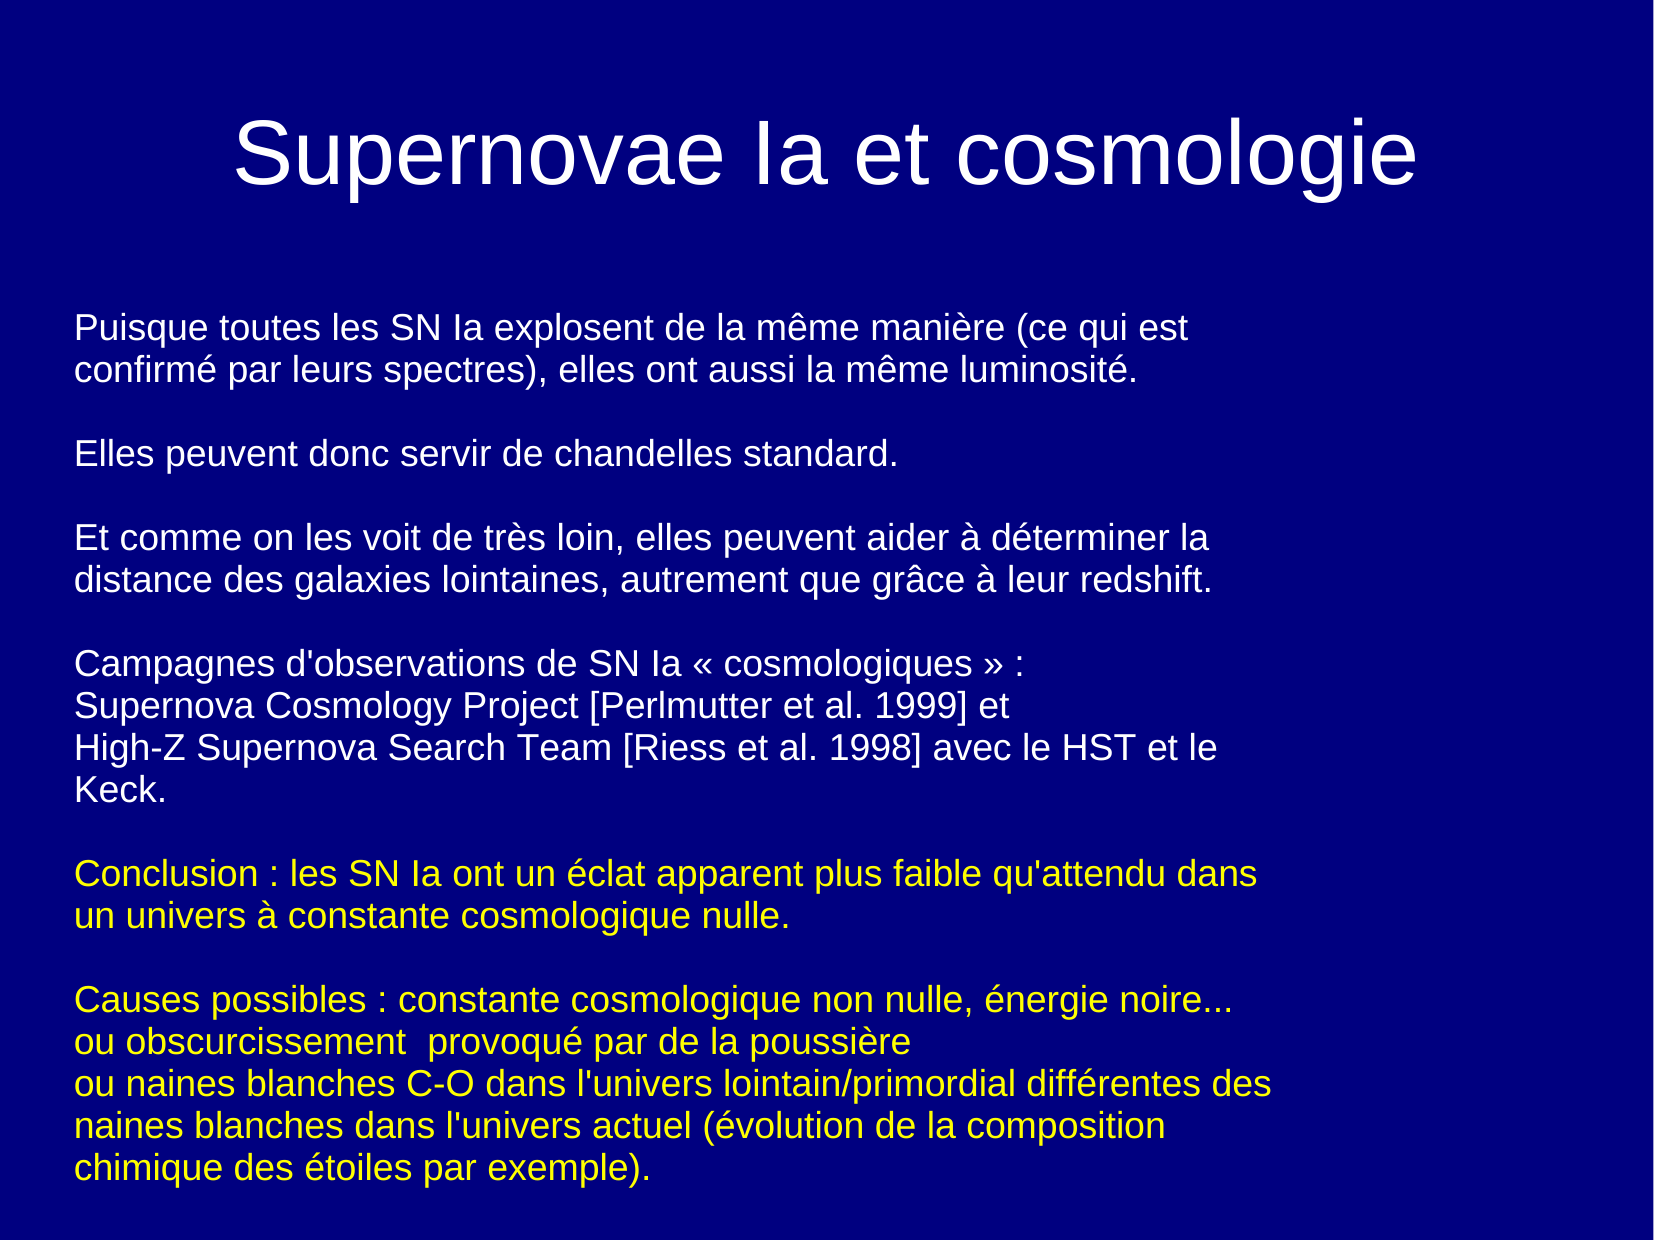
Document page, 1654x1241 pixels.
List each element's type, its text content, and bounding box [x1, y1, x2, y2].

text_box Puisque toutes les SN Ia explosent de la même manière (ce qui est confirmé par leurs spectres), elles ont aussi la même luminosité. Elles peuvent donc servir de chandelles standard. Et comme on les voit de très loin, elles peuvent aider à déterminer la distance des galaxies lointaines, autrement que grâce à leur redshift. Campagnes d'observations de SN Ia « cosmologiques » : Supernova Cosmology Project [Perlmutter et al. 1999] et High-Z Supernova Search Team [Riess et al. 1998] avec le HST et le Keck. Conclusion : les SN Ia ont un éclat apparent plus faible qu'attendu dans un univers à constante cosmologique nulle. Causes possibles : constante cosmologique non nulle, énergie noire... ou obscurcissement provoqué par de la poussière ou naines blanches C-O dans l'univers lointain/primordial différentes des naines blanches dans l'univers actuel (évolution de la composition chimique des étoiles par exemple). [59, 215, 1300, 1241]
title Supernovae Ia et cosmologie [82, 49, 1571, 257]
